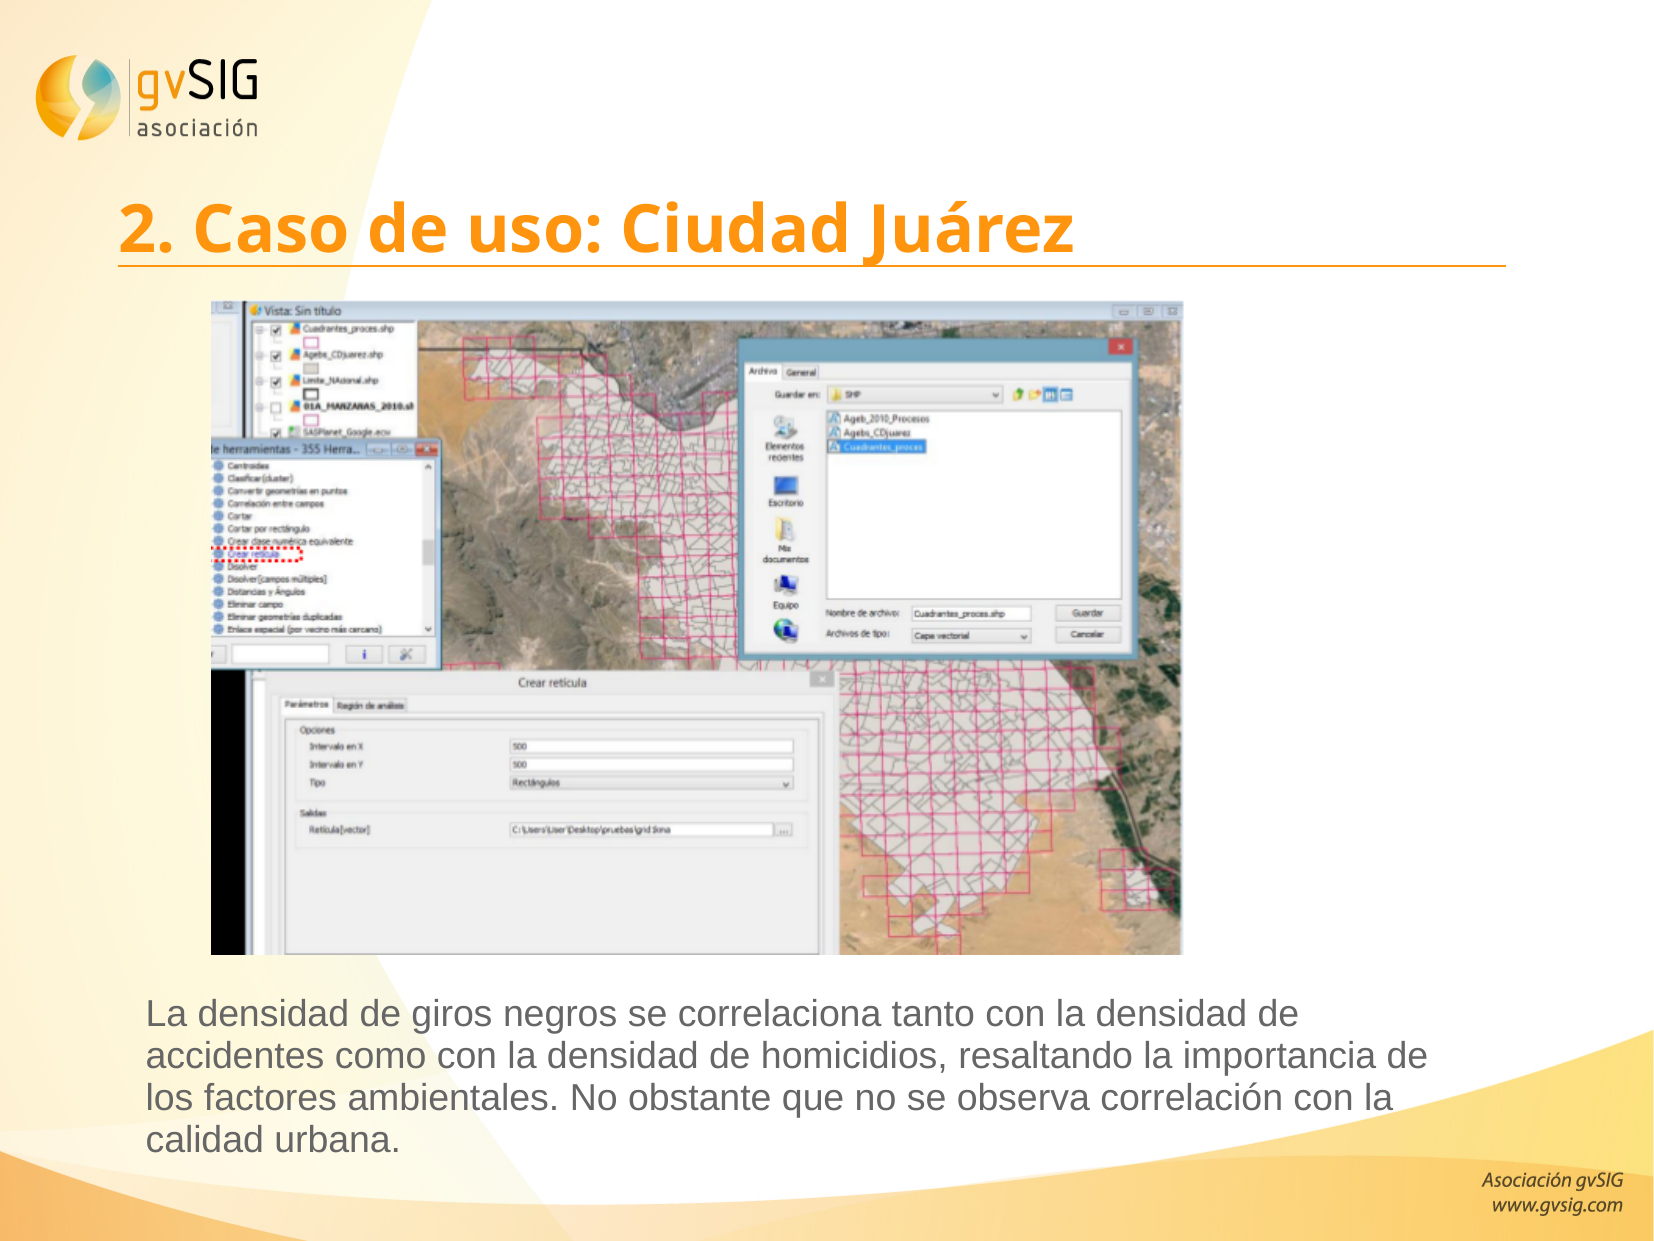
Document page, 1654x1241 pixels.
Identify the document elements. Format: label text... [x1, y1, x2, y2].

picture [0, 0, 1654, 1241]
text_box La densidad de giros negros se correlaciona tanto con la densidad de accidentes como con la densidad de homicidios, resaltando la importancia de los factores ambientales. No obstante que no se observa correlación con la calidad urbana. [130, 984, 1462, 1241]
title 2. Caso de uso: Ciudad Juárez [118, 177, 1607, 276]
